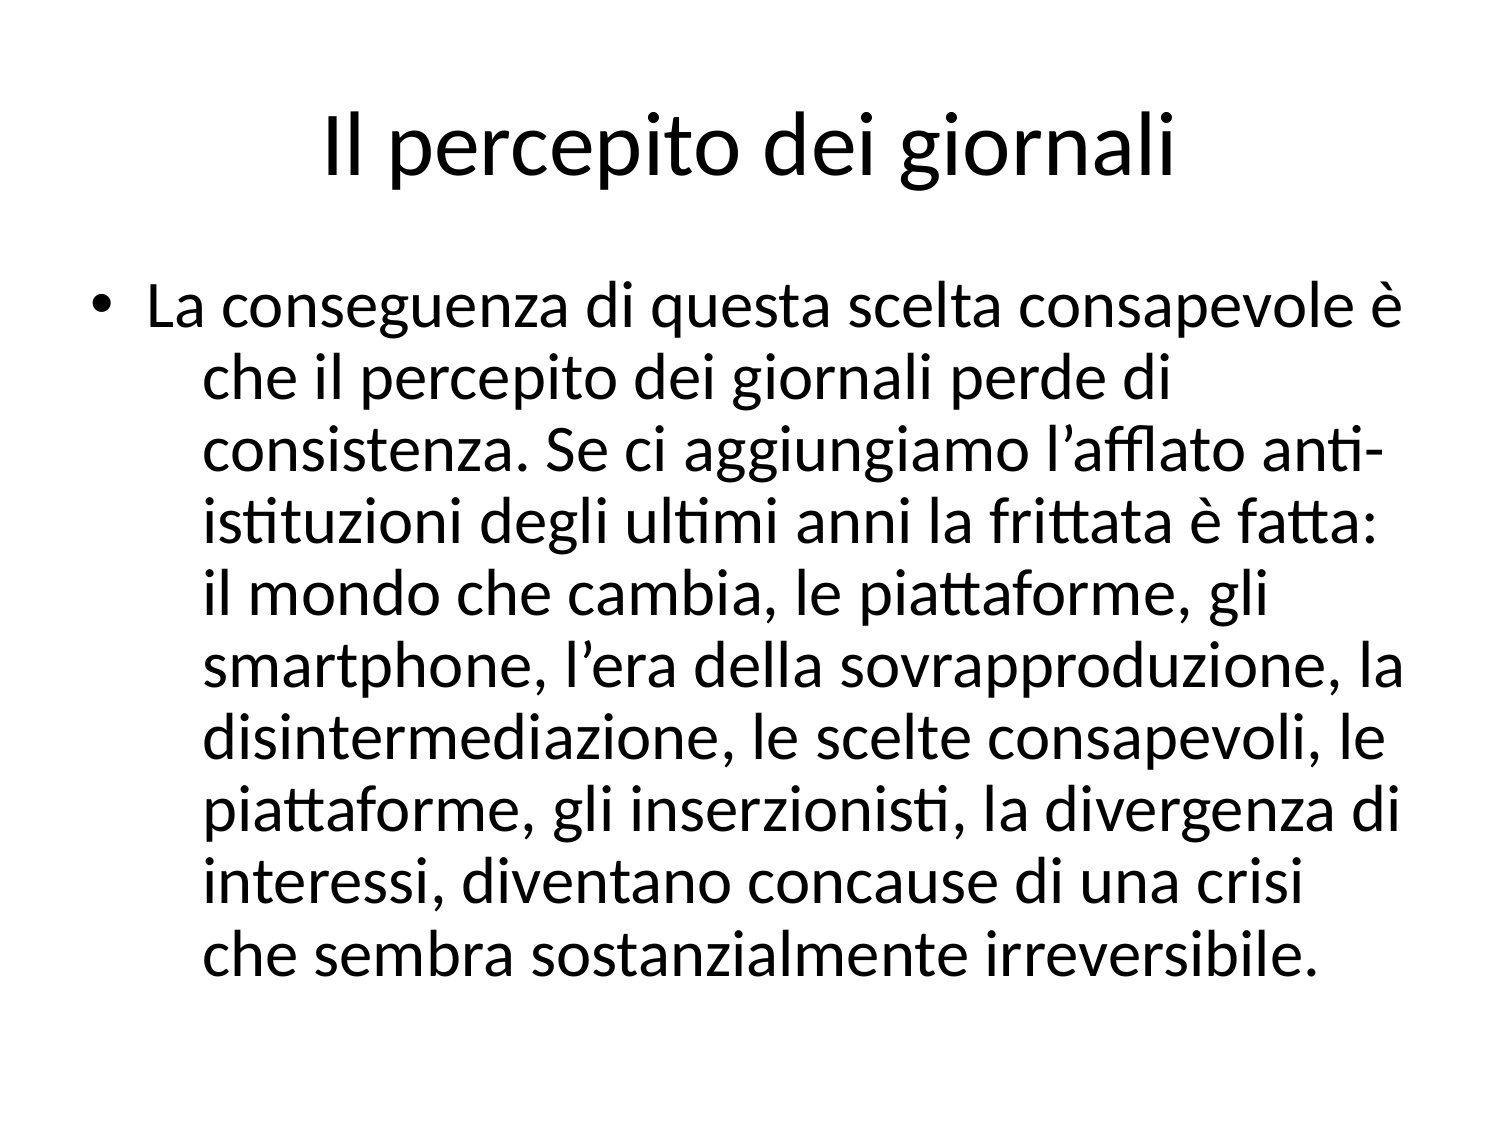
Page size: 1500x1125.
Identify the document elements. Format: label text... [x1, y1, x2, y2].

list La conseguenza di questa scelta consapevole è che il percepito dei giornali perde di consistenza. Se ci aggiungiamo l’afflato anti-istituzioni degli ultimi anni la frittata è fatta: il mondo che cambia, le piattaforme, gli smartphone, l’era della sovrapproduzione, la disintermediazione, le scelte consapevoli, le piattaforme, gli inserzionisti, la divergenza di interessi, diventano concause di una crisi che sembra sostanzialmente irreversibile. [75, 262, 1426, 1005]
title Il percepito dei giornali [75, 45, 1426, 233]
